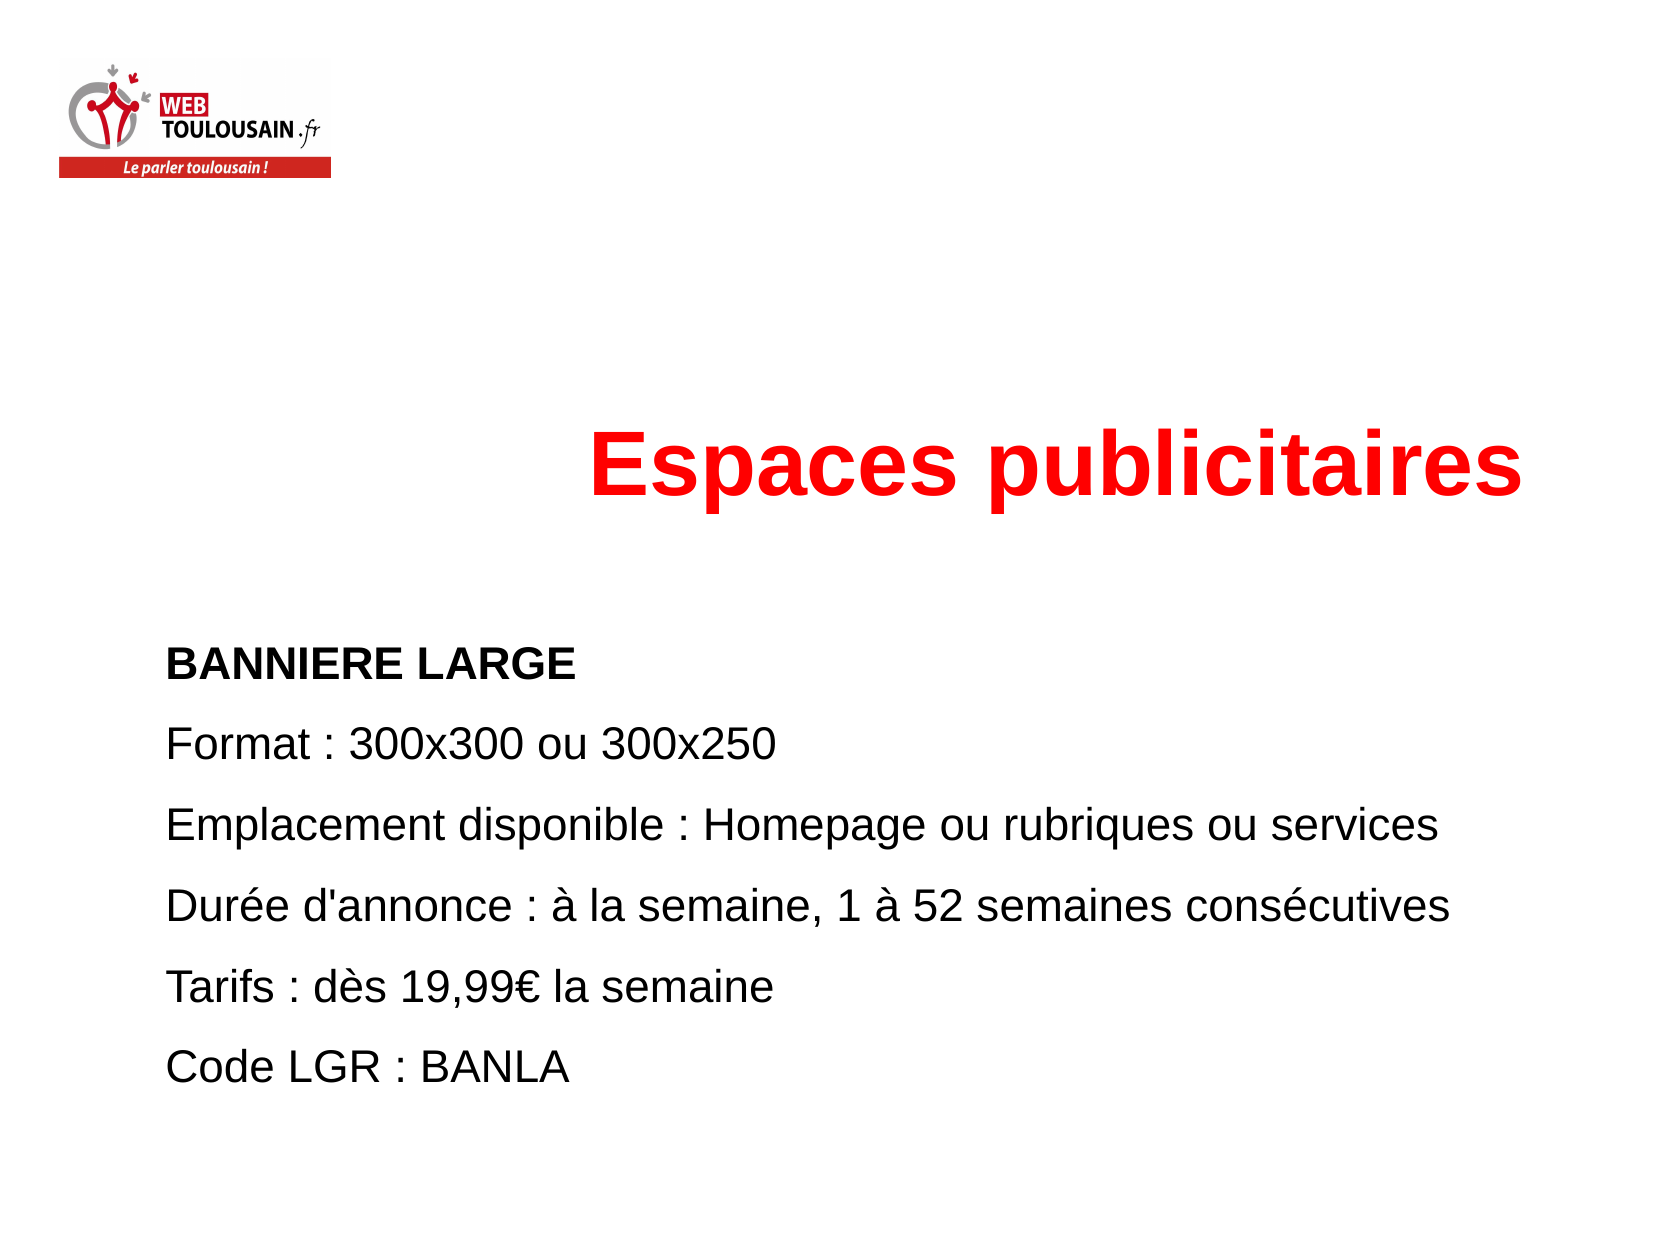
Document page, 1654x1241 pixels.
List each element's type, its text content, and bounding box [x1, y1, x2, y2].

list BANNIERE LARGE Format : 300x300 ou 300x250 Emplacement disponible : Homepage ou rubriques ou services Durée d'annonce : à la semaine, 1 à 52 semaines consécutives Tarifs : dès 19,99€ la semaine Code LGR : BANLA [94, 637, 1583, 1123]
title Espaces publicitaires [531, 359, 1583, 567]
picture [59, 58, 331, 178]
